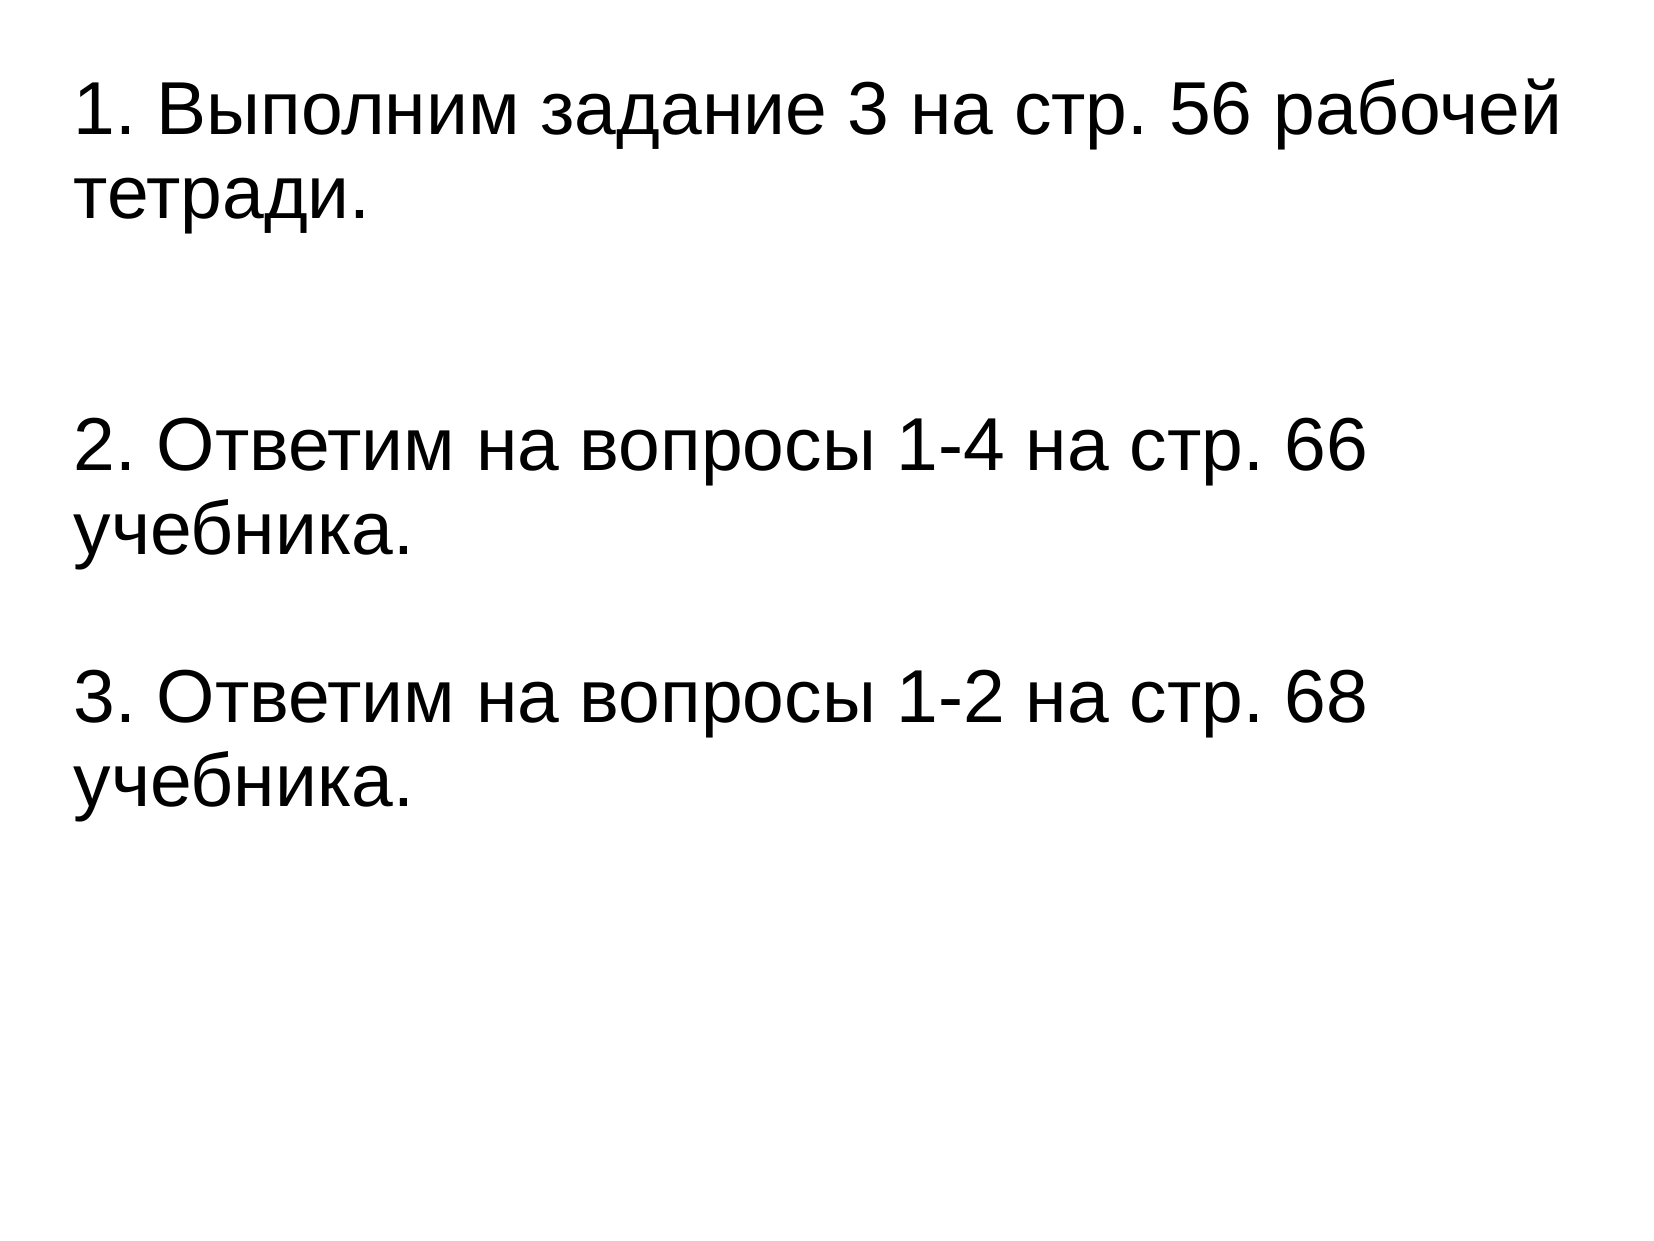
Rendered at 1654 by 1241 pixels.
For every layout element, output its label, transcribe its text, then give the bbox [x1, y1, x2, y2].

text_box 1. Выполним задание 3 на стр. 56 рабочей тетради. 2. Ответим на вопросы 1-4 на стр. 66 учебника. 3. Ответим на вопросы 1-2 на стр. 68 учебника. [59, 59, 1595, 830]
